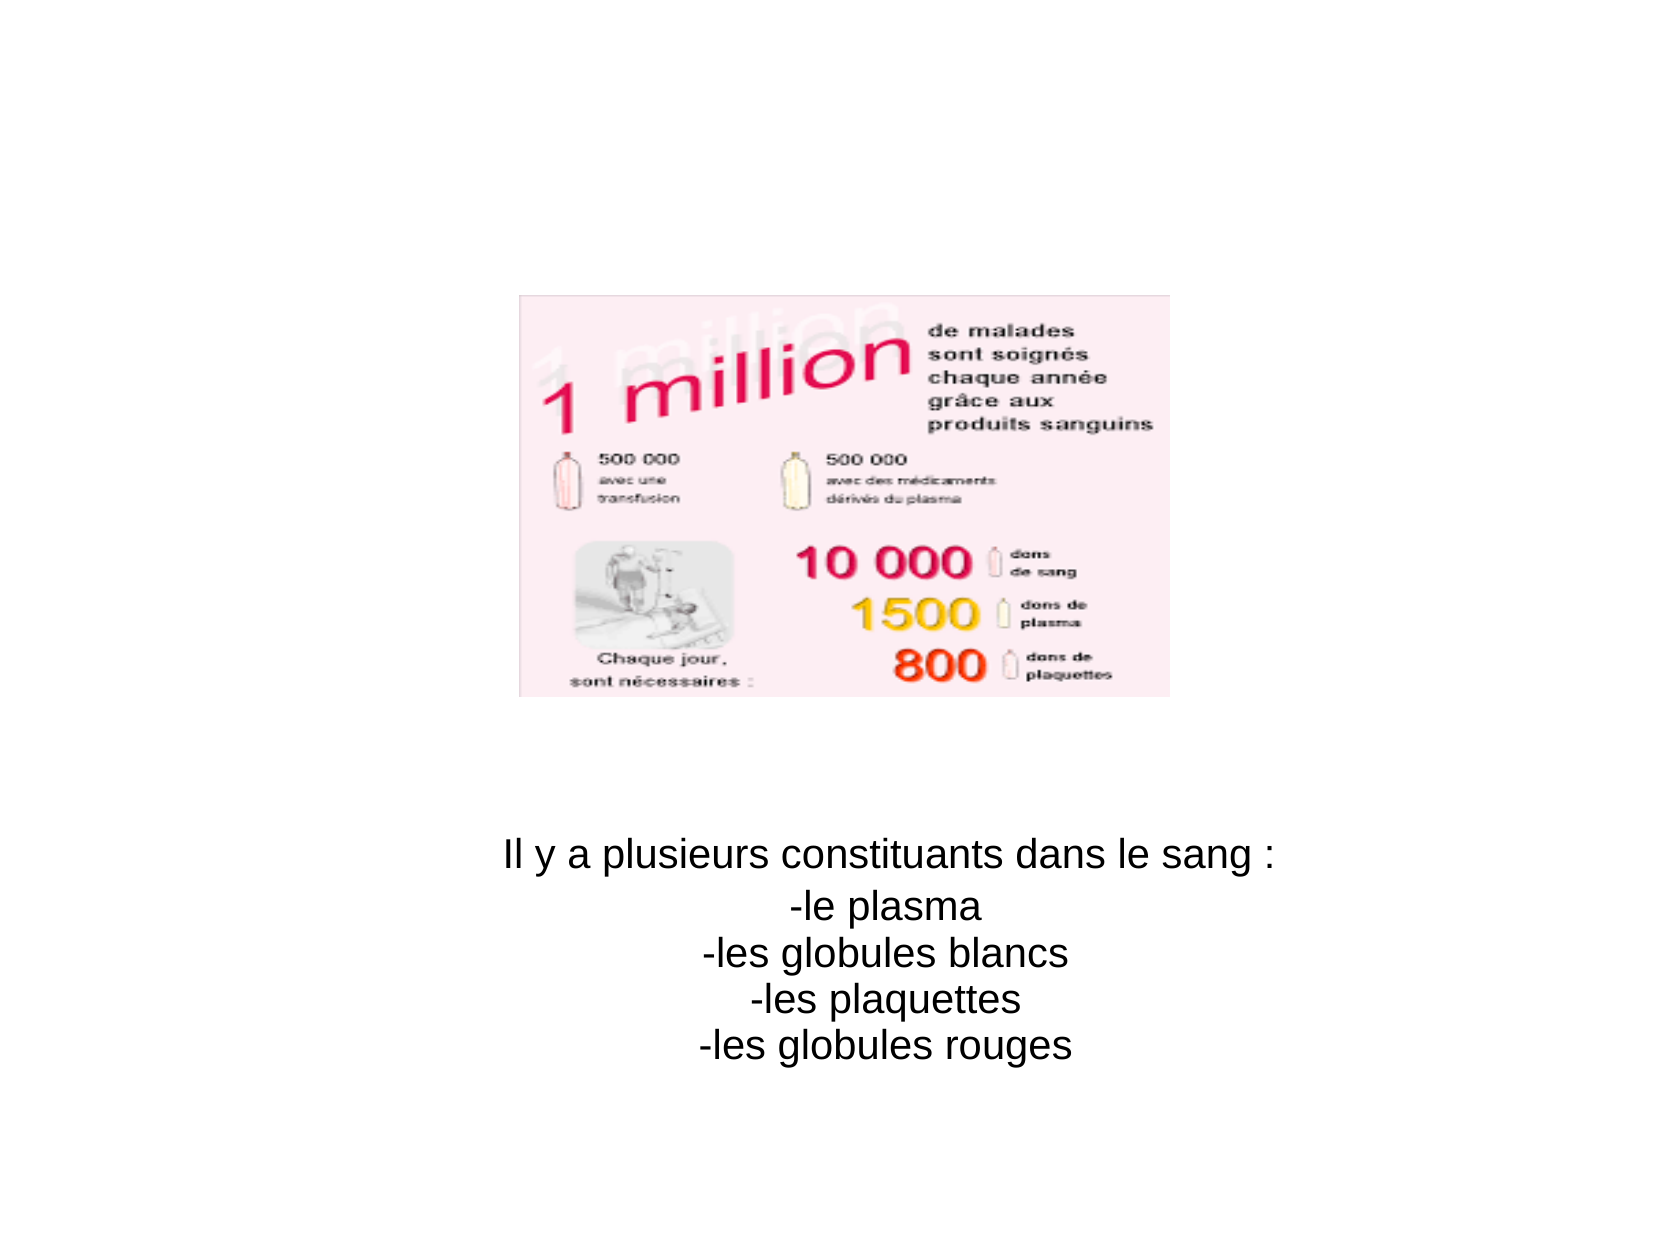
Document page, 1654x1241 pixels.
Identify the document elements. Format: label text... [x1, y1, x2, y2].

subtitle Il y a plusieurs constituants dans le sang : -le plasma -les globules blancs -les plaquettes -les globules rouges [141, 578, 1630, 1241]
picture [519, 295, 1170, 697]
